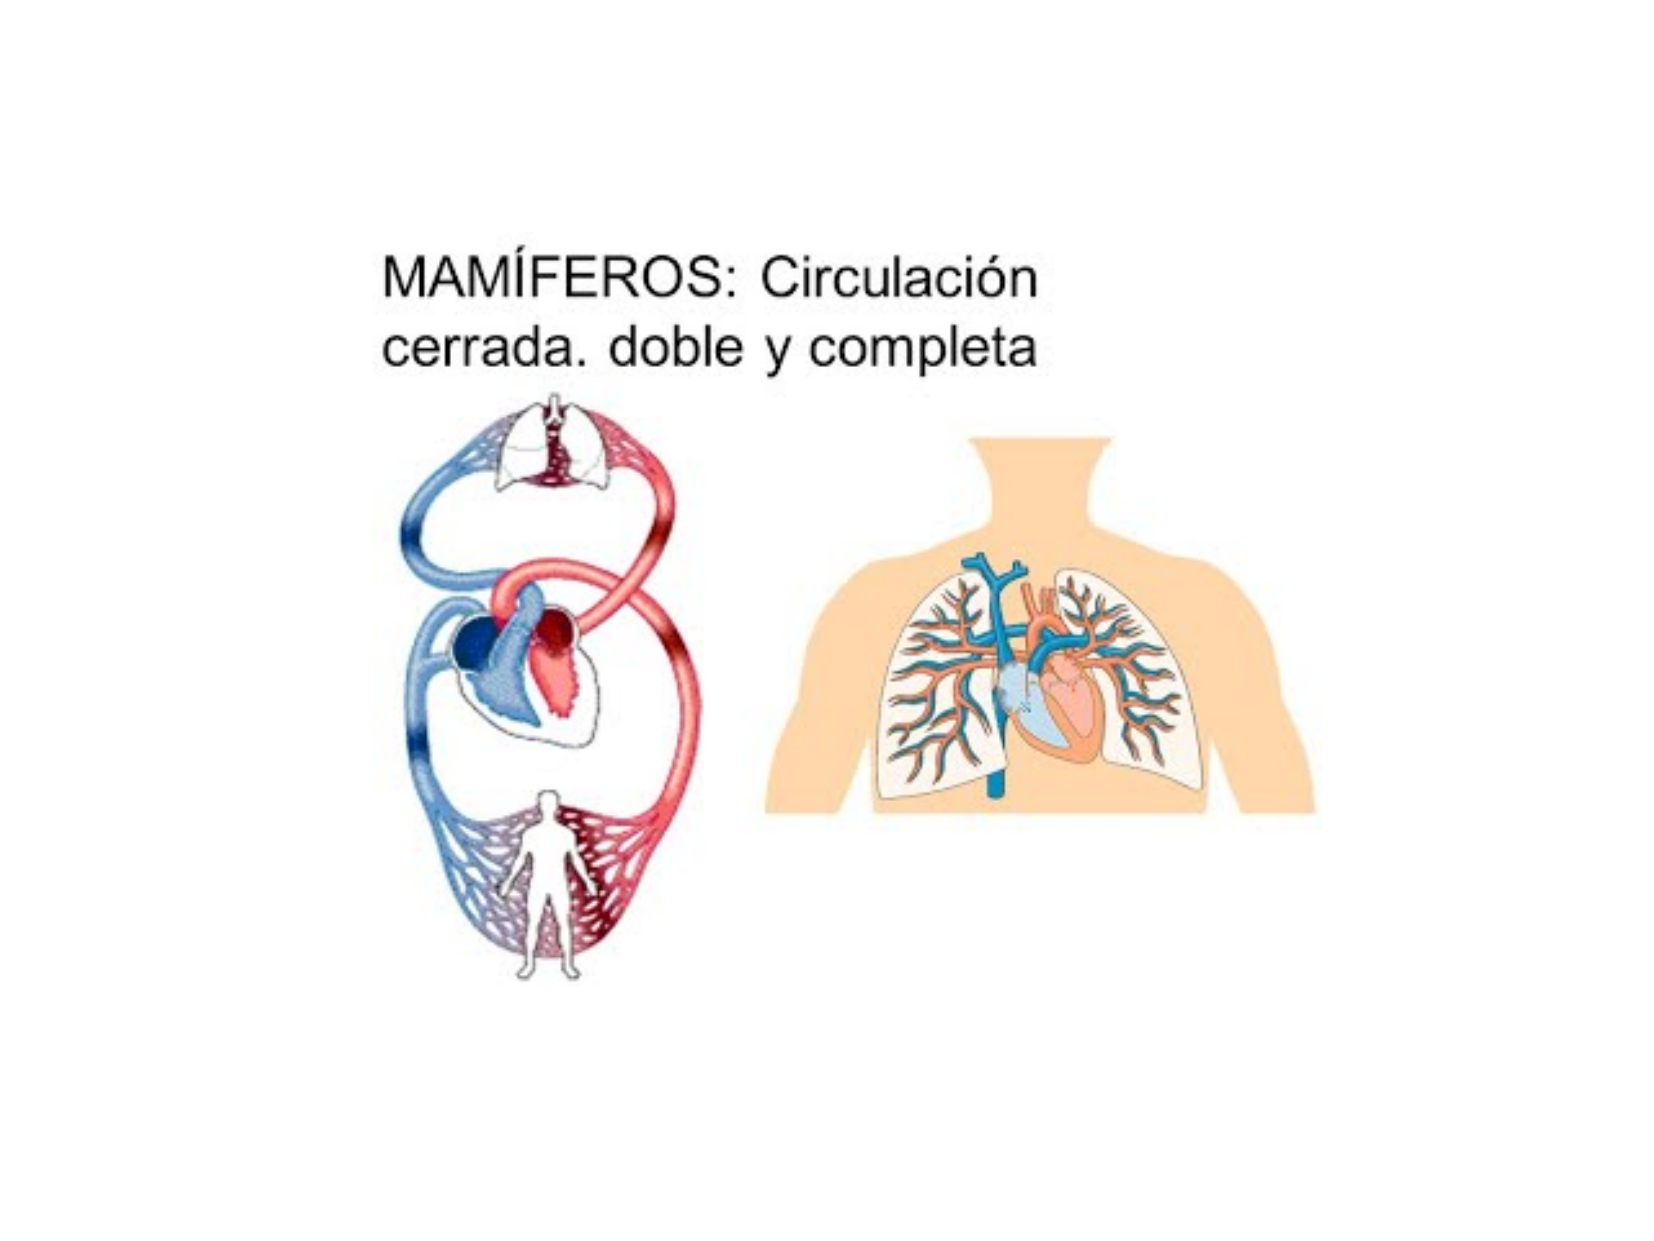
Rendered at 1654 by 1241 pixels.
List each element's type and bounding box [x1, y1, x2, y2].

picture [291, 212, 1323, 987]
